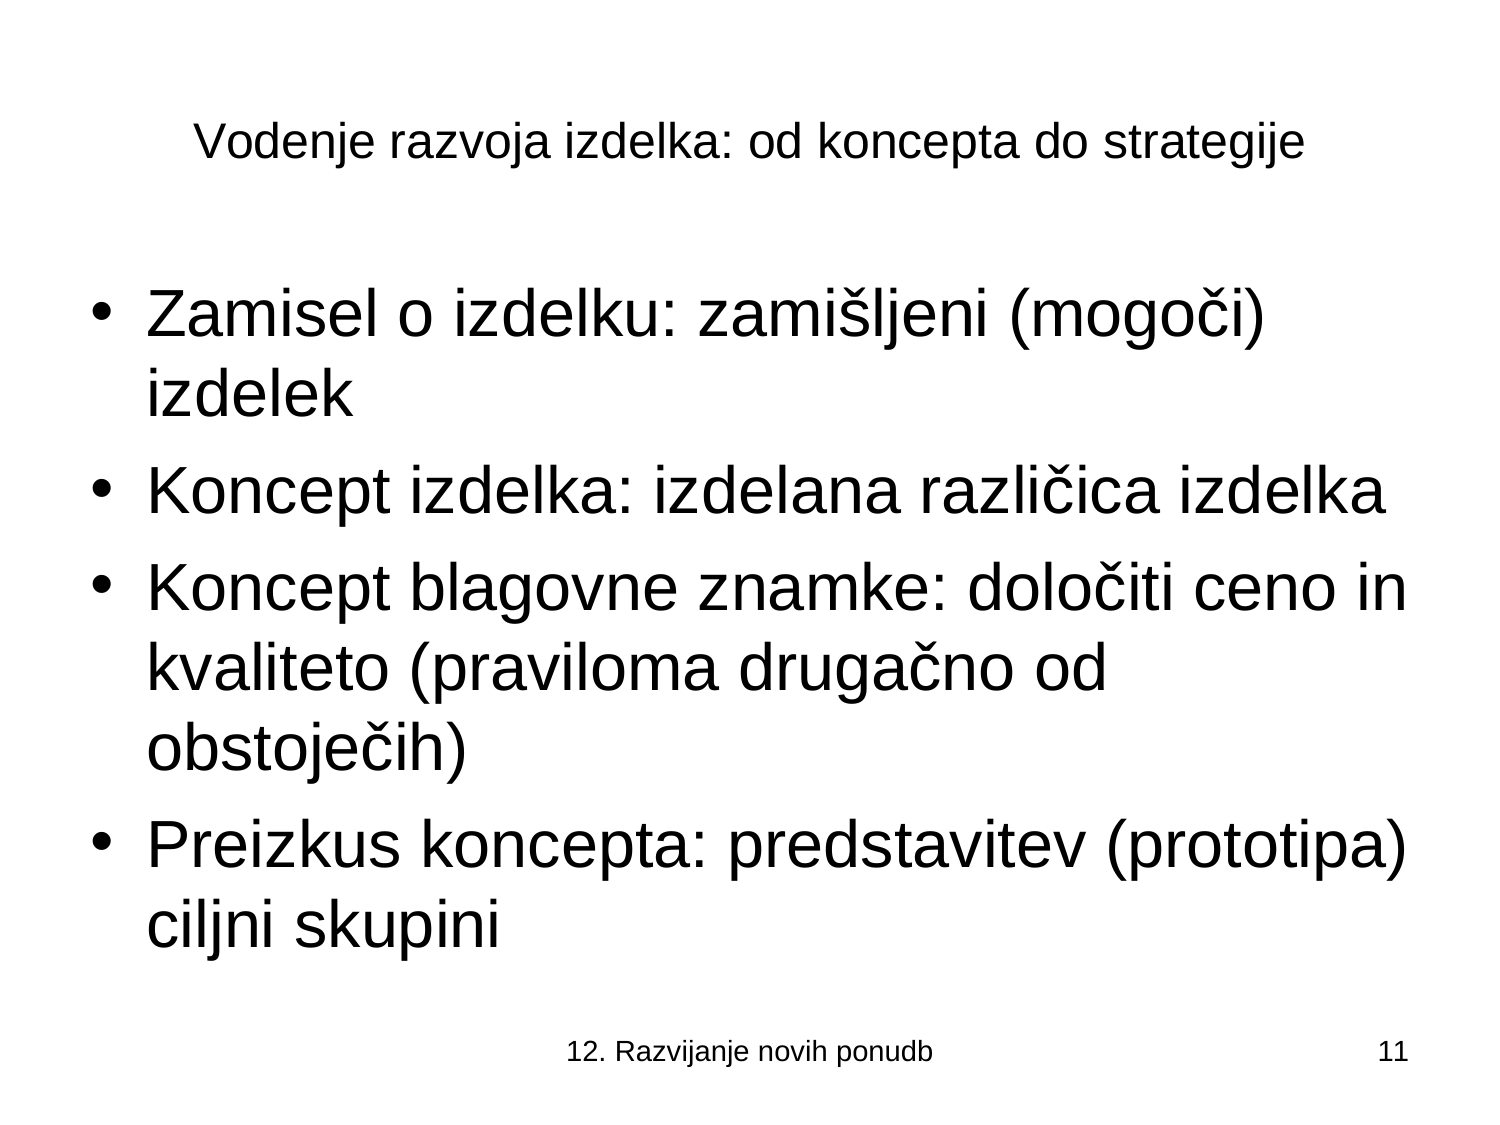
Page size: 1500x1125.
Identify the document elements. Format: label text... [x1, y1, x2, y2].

title Vodenje razvoja izdelka: od koncepta do strategije [75, 45, 1426, 233]
list Zamisel o izdelku: zamišljeni (mogoči) izdelek Koncept izdelka: izdelana različica izdelka Koncept blagovne znamke: določiti ceno in kvaliteto (praviloma drugačno od obstoječih) Preizkus koncepta: predstavitev (prototipa) ciljni skupini [75, 262, 1426, 1125]
